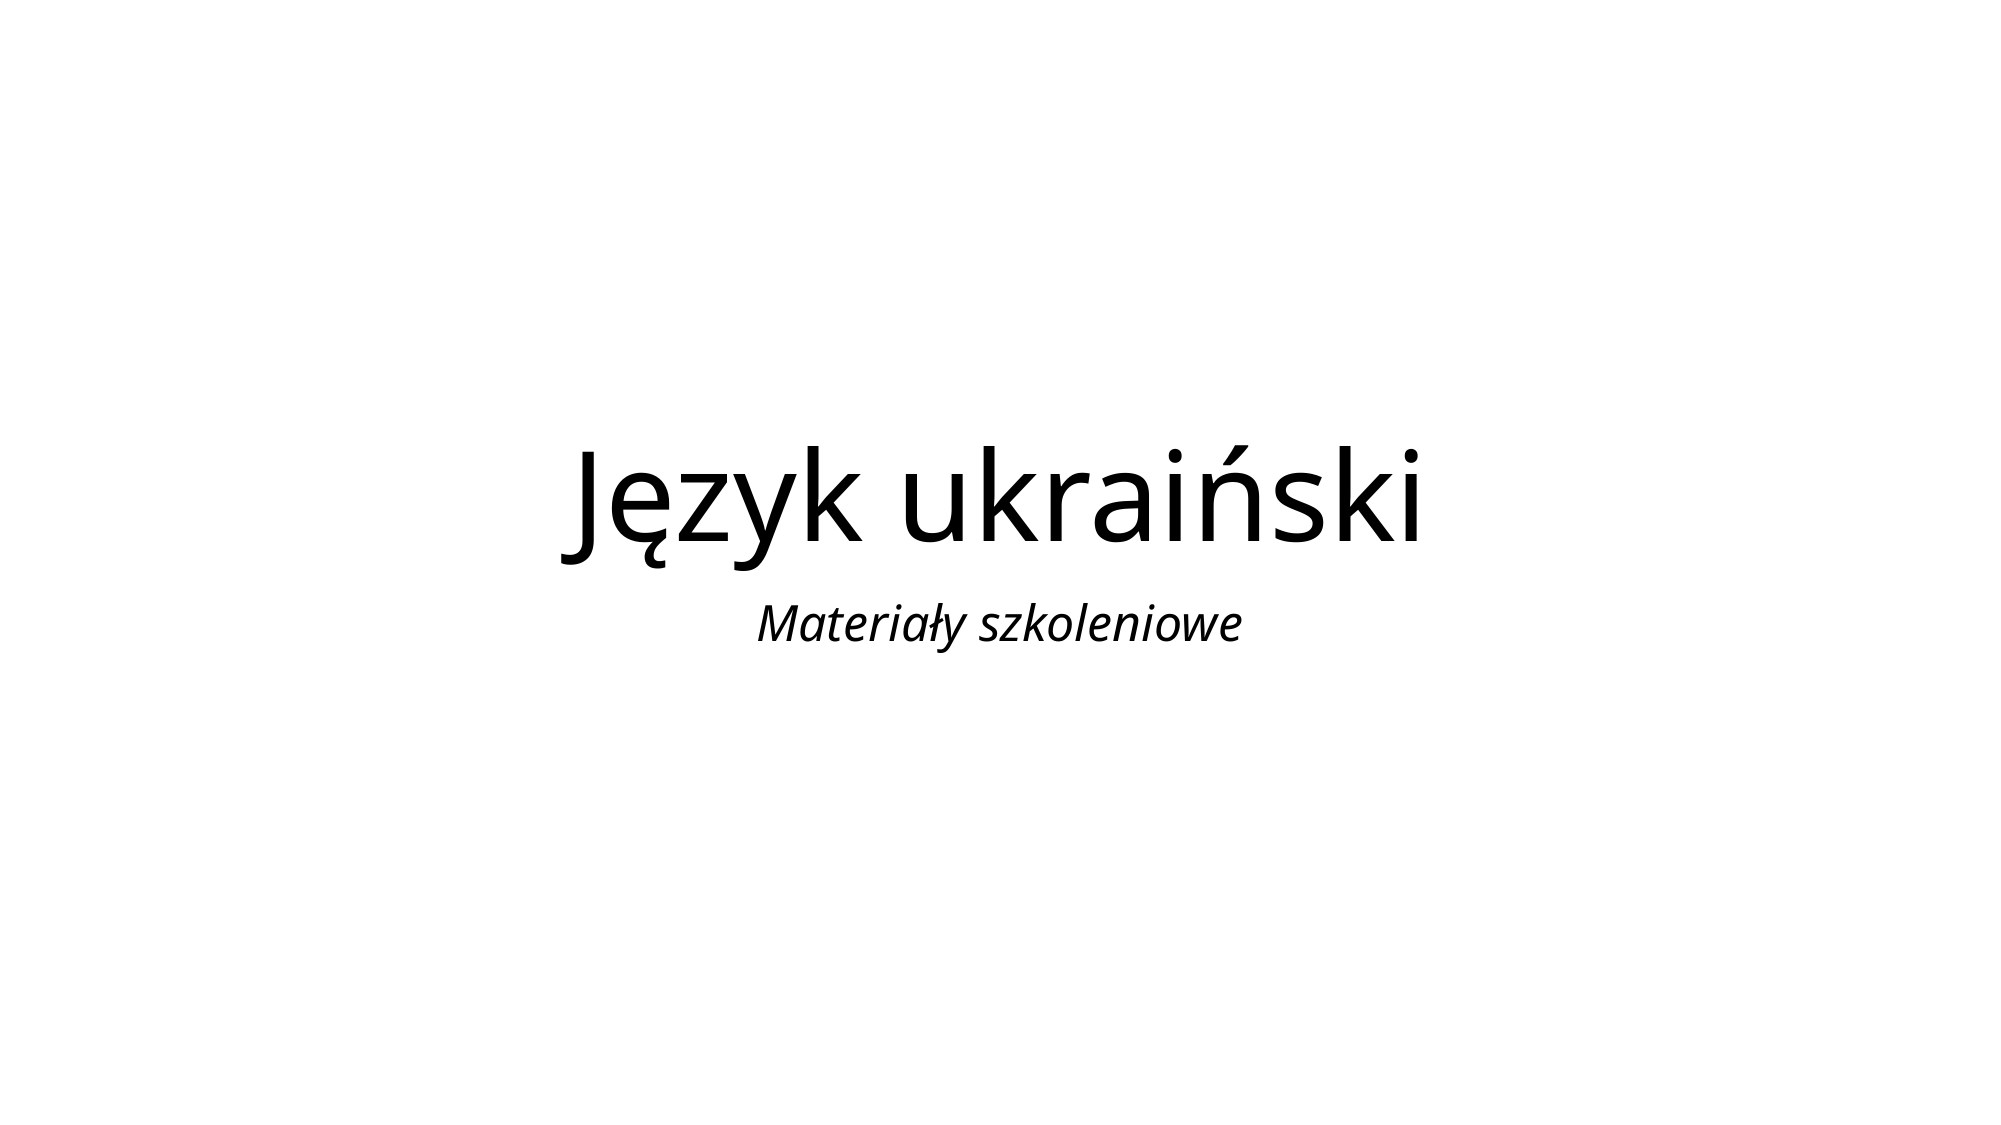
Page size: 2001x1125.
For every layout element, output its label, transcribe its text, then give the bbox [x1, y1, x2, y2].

title Język ukraiński [249, 184, 1750, 576]
subtitle Materiały szkoleniowe [249, 590, 1750, 863]
